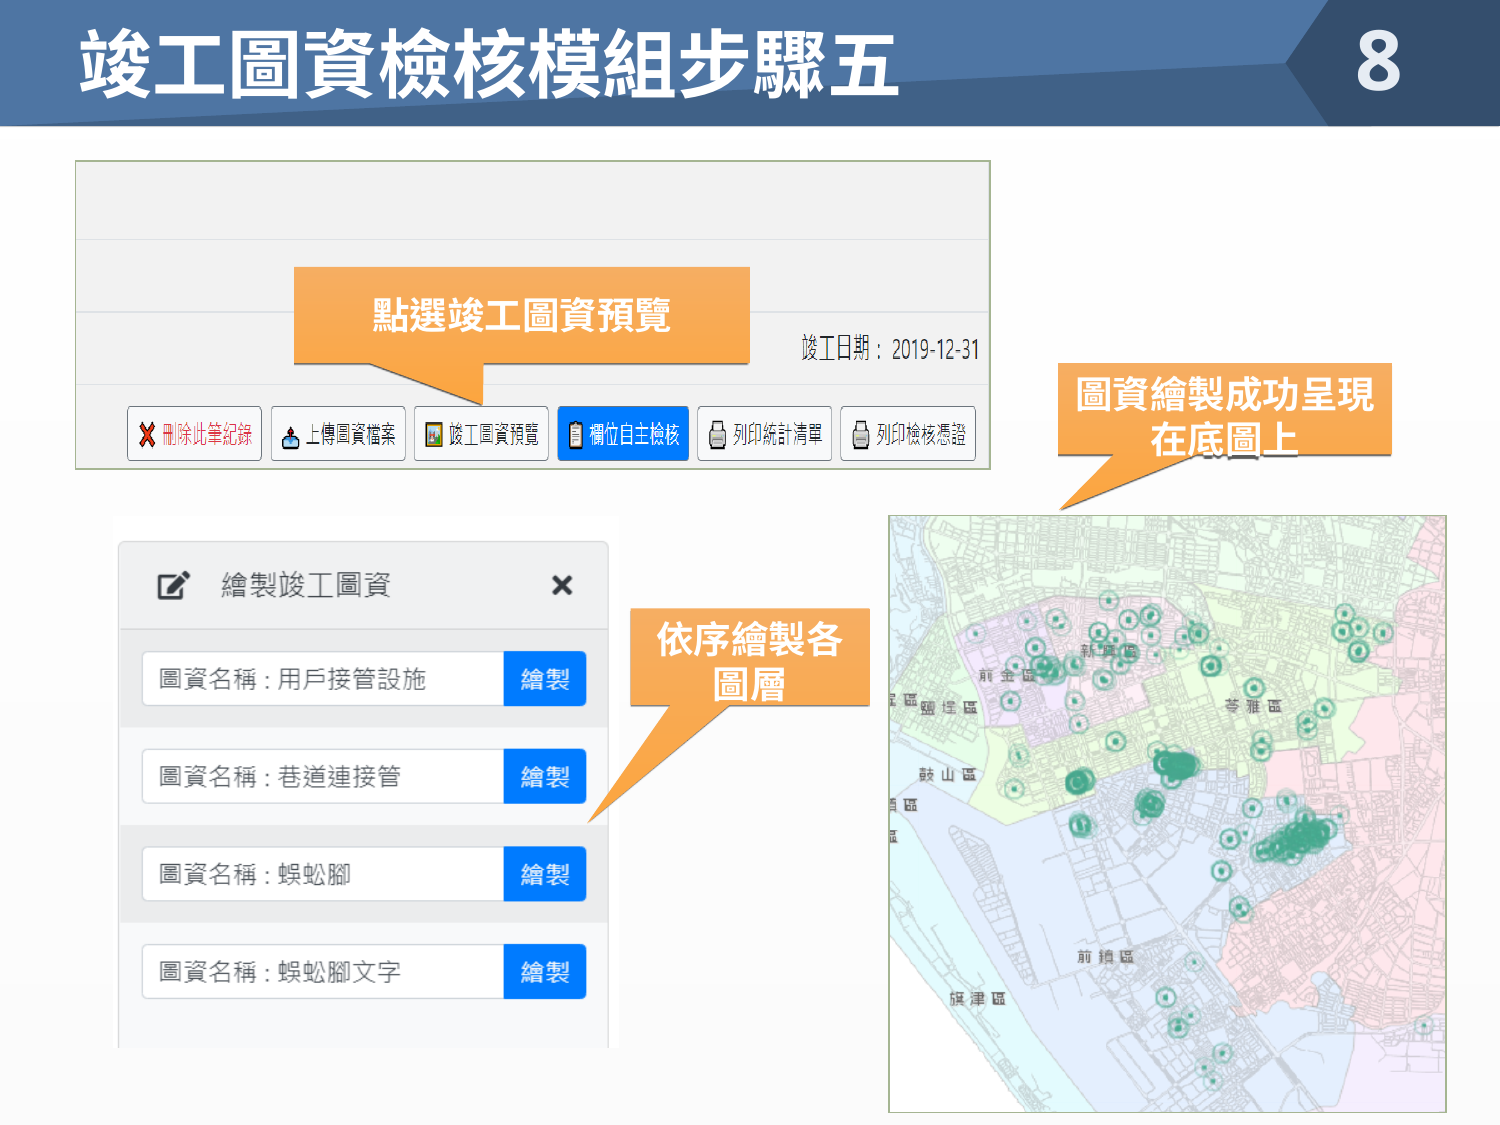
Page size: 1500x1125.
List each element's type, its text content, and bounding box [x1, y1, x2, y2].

text_box 8 [1340, 0, 1500, 116]
text_box 圖資繪製成功呈現在底圖上 [1058, 363, 1393, 510]
text_box 點選竣工圖資預覽 [294, 266, 751, 405]
text_box 圖資繪製成功呈現在底圖上 [1232, 426, 1256, 451]
text_box 竣工圖資檢核模組步驟五 [62, 9, 1282, 116]
text_box 依序繪製各圖層 [587, 608, 870, 824]
picture [76, 161, 990, 469]
picture [113, 516, 619, 1048]
picture [889, 516, 1446, 1112]
